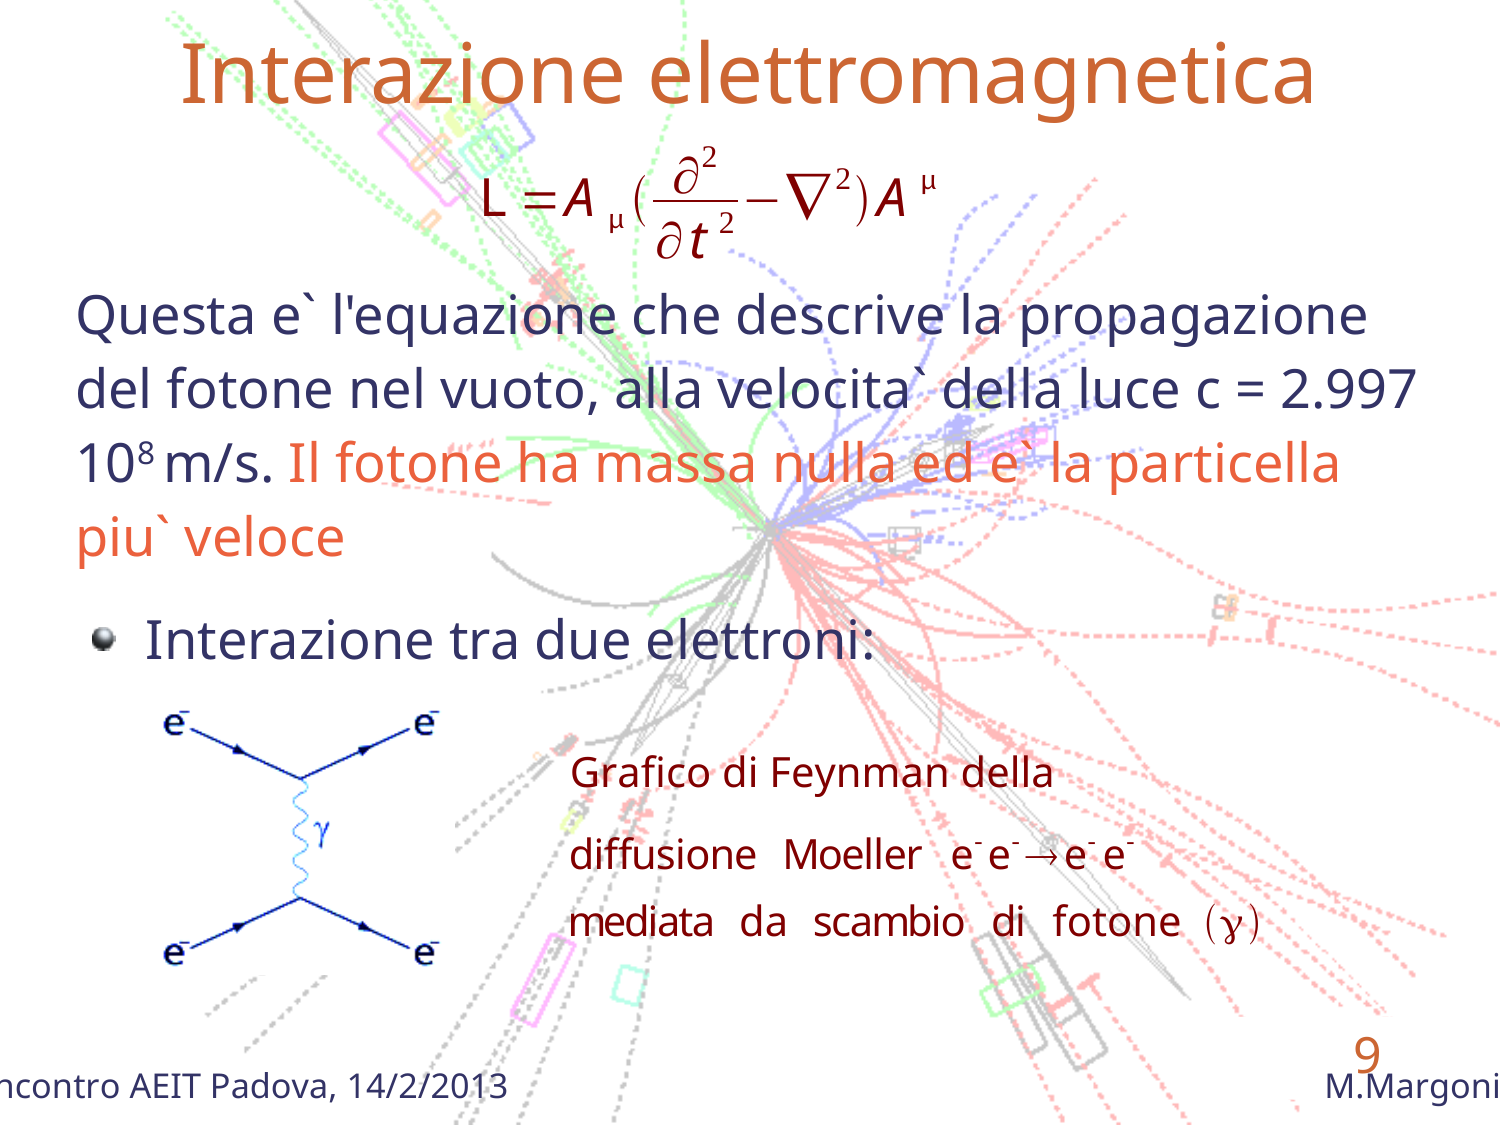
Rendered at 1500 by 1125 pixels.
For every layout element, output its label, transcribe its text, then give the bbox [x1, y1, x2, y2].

picture [147, 701, 455, 975]
text_box Grafico di Feynman della [555, 738, 1146, 804]
chart [472, 139, 945, 292]
title Interazione elettromagnetica [37, 9, 1463, 135]
list Questa e` l'equazione che descrive la propagazione del fotone nel vuoto, alla velocita` della luce c = 2.997 108 m/s. Il fotone ha massa nulla ed e` la particella piu` veloce Interazione tra due elettroni: [75, 276, 1447, 1068]
picture [0, 0, 1500, 1125]
chart [561, 826, 1140, 895]
chart [561, 897, 1267, 963]
